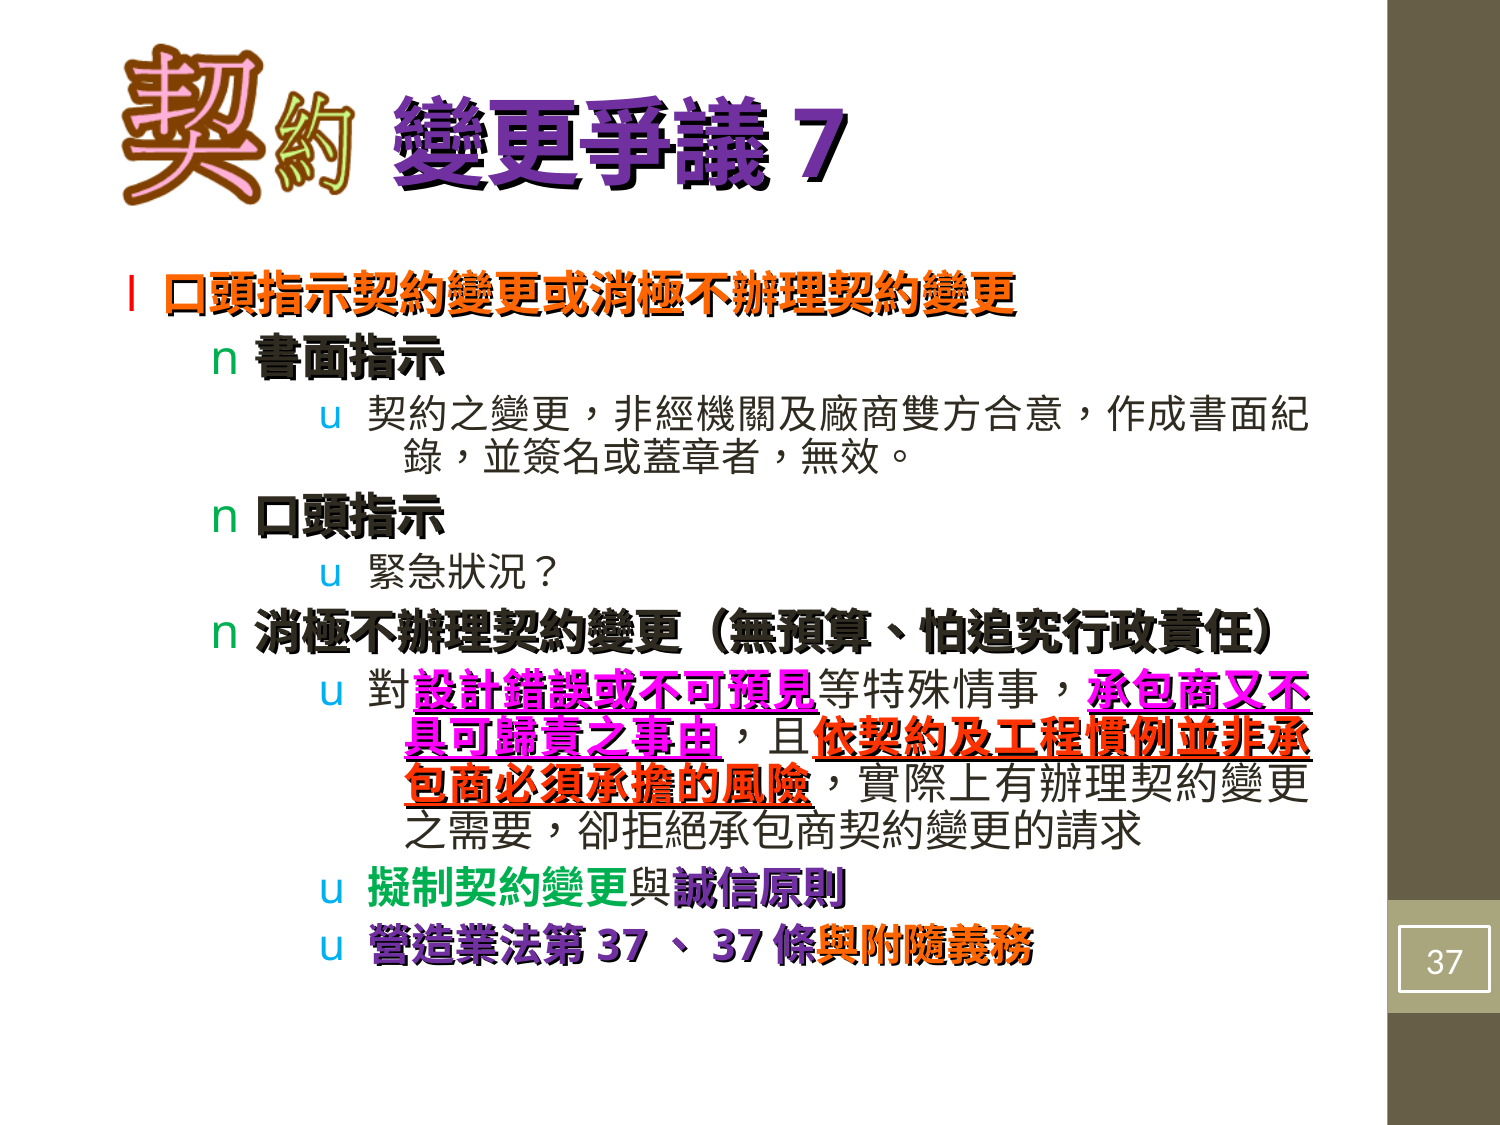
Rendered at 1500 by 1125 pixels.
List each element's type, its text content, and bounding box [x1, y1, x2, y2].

picture [100, 36, 368, 211]
title 變更爭議7 [75, 45, 1326, 233]
list 口頭指示契約變更或消極不辦理契約變更 書面指示 契約之變更，非經機關及廠商雙方合意，作成書面紀錄，並簽名或蓋章者，無效。 口頭指示 緊急狀況？ 消極不辦理契約變更（無預算、怕追究行政責任） 對設計錯誤或不可預見等特殊情事，承包商又不具可歸責之事由，且依契約及工程慣例並非承包商必須承擔的風險，實際上有辦理契約變更之需要，卻拒絕承包商契約變更的請求 擬制契約變更與誠信原則 營造業法第37、37條與附隨義務 [75, 262, 1326, 1051]
text_box 37 [1399, 926, 1490, 992]
